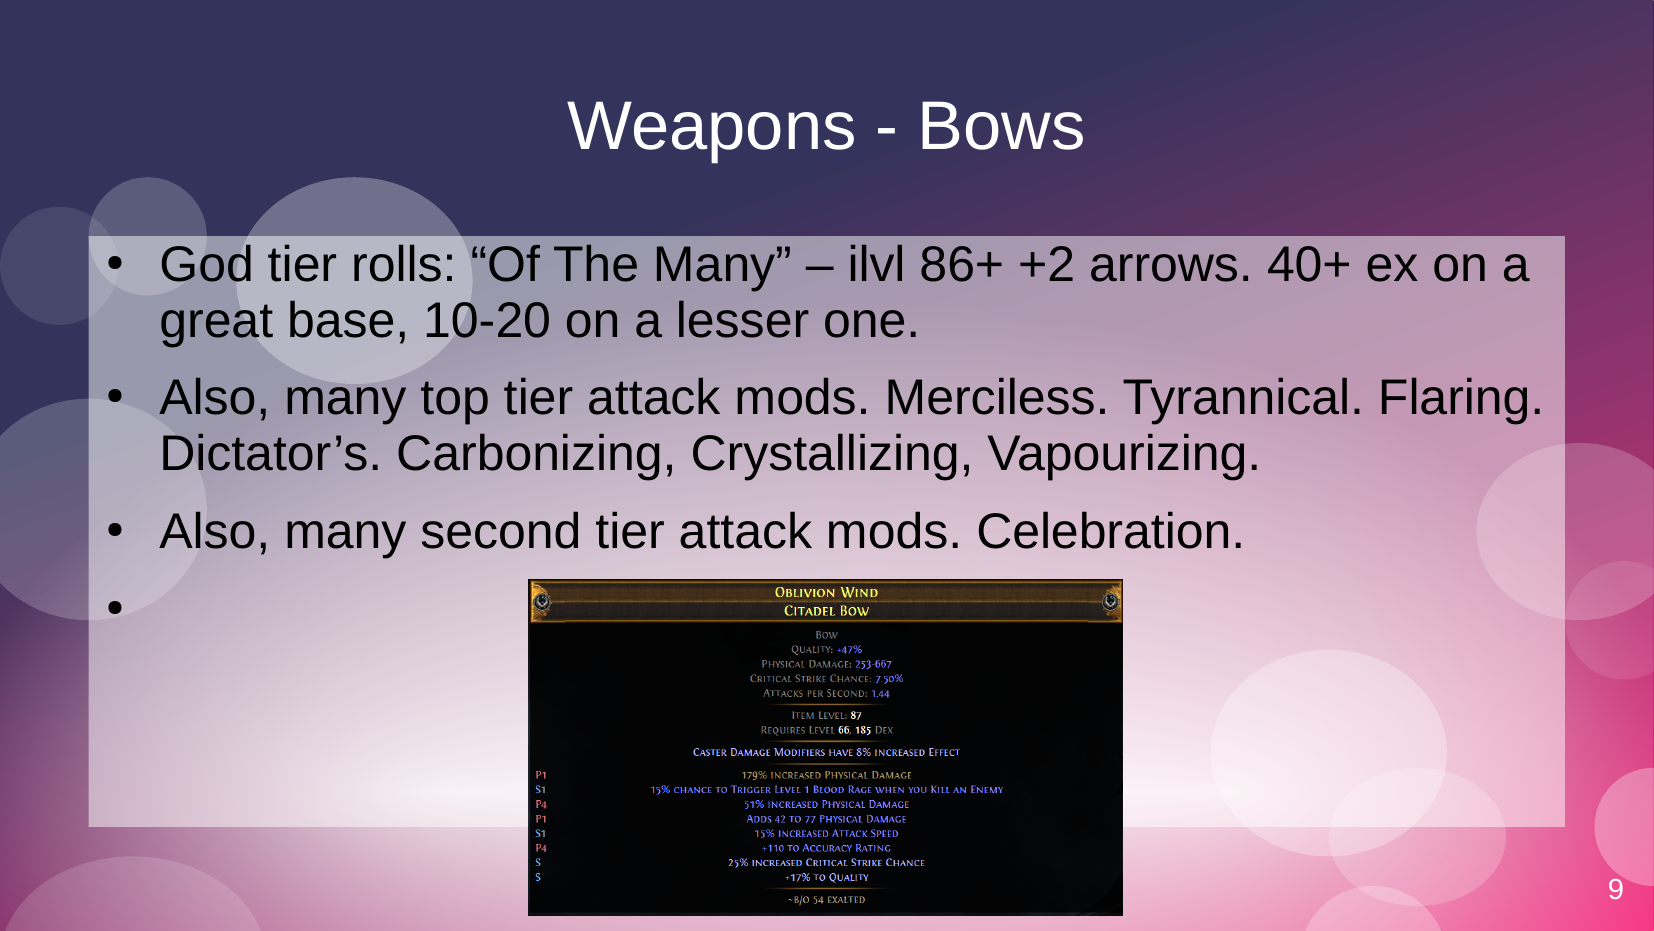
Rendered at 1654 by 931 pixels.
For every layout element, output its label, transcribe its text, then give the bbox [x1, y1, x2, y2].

list God tier rolls: “Of The Many” – ilvl 86+ +2 arrows. 40+ ex on a great base, 10-20 on a lesser one. Also, many top tier attack mods. Merciless. Tyrannical. Flaring. Dictator’s. Carbonizing, Crystallizing, Vapourizing. Also, many second tier attack mods. Celebration. [88, 236, 1565, 827]
title Weapons - Bows [88, 44, 1565, 207]
picture [528, 579, 1123, 916]
